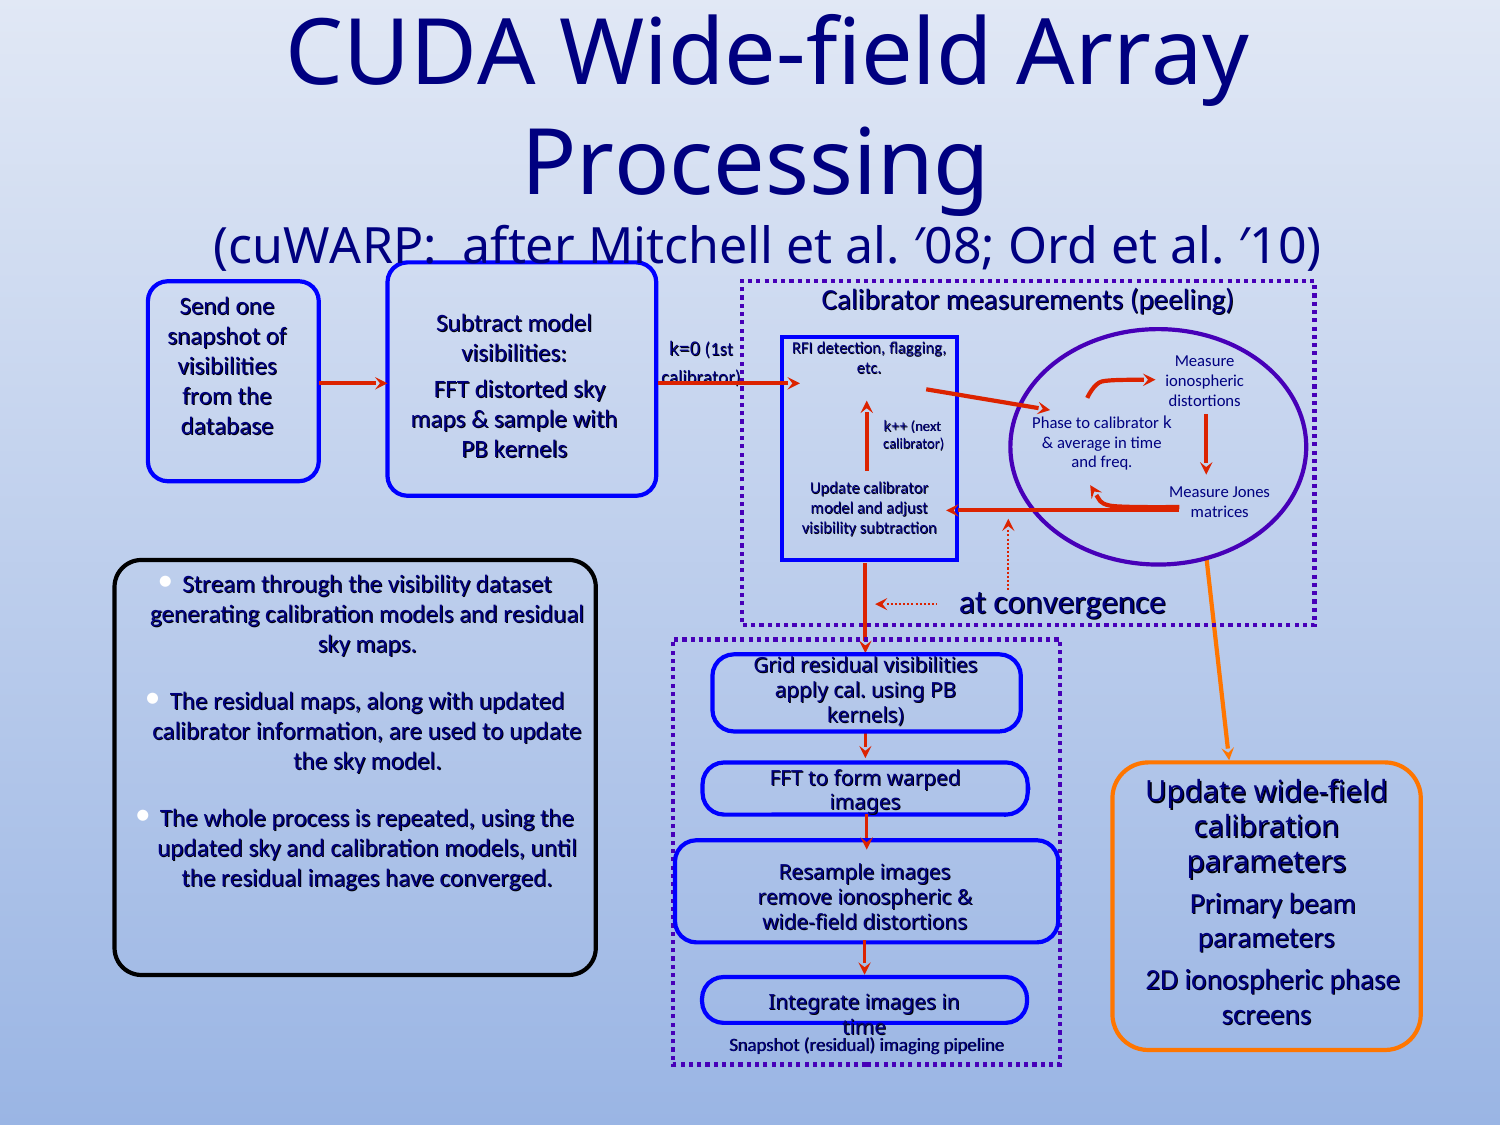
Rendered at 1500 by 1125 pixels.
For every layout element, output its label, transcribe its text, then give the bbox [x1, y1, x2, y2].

text_box k++ (next calibrator) [869, 416, 959, 480]
text_box RFI detection, flagging, etc. Update calibrator model and adjust visibility subtraction [782, 337, 958, 561]
text_box Stream through the visibility dataset generating calibration models and residual sky maps. The residual maps, along with updated calibrator information, are used to update the sky model. The whole process is repeated, using the updated sky and calibration models, until the residual images have converged. [114, 559, 596, 976]
text_box Update wide-field calibration parameters Primary beam parameters 2D ionospheric phase screens [1112, 762, 1421, 1051]
text_box Calibrator measurements (peeling) [747, 279, 1309, 336]
text_box CUDA Wide-field Array Processing (cuWARP: after Mitchell et al. ′08; Ord et al. ′10) [52, 0, 1484, 271]
text_box Resample images remove ionospheric & wide-field distortions [715, 858, 1014, 955]
text_box Grid residual visibilities apply cal. using PB kernels) [746, 651, 985, 750]
text_box Measure Jones matrices [1146, 480, 1293, 535]
text_box at convergence [932, 570, 1193, 619]
text_box FFT to form warped images [739, 764, 992, 829]
text_box Measure ionospheric distortions [1143, 349, 1267, 413]
text_box Subtract model visibilities: FFT distorted sky maps & sample with PB kernels [391, 271, 638, 494]
text_box k=0 (1st calibrator) [637, 331, 765, 380]
text_box Integrate images in time [738, 988, 990, 1026]
text_box Phase to calibrator k & average in time and freq. [1026, 411, 1179, 508]
text_box Snapshot (residual) imaging pipeline [677, 1026, 1057, 1059]
text_box Send one snapshot of visibilities from the database [149, 289, 306, 477]
